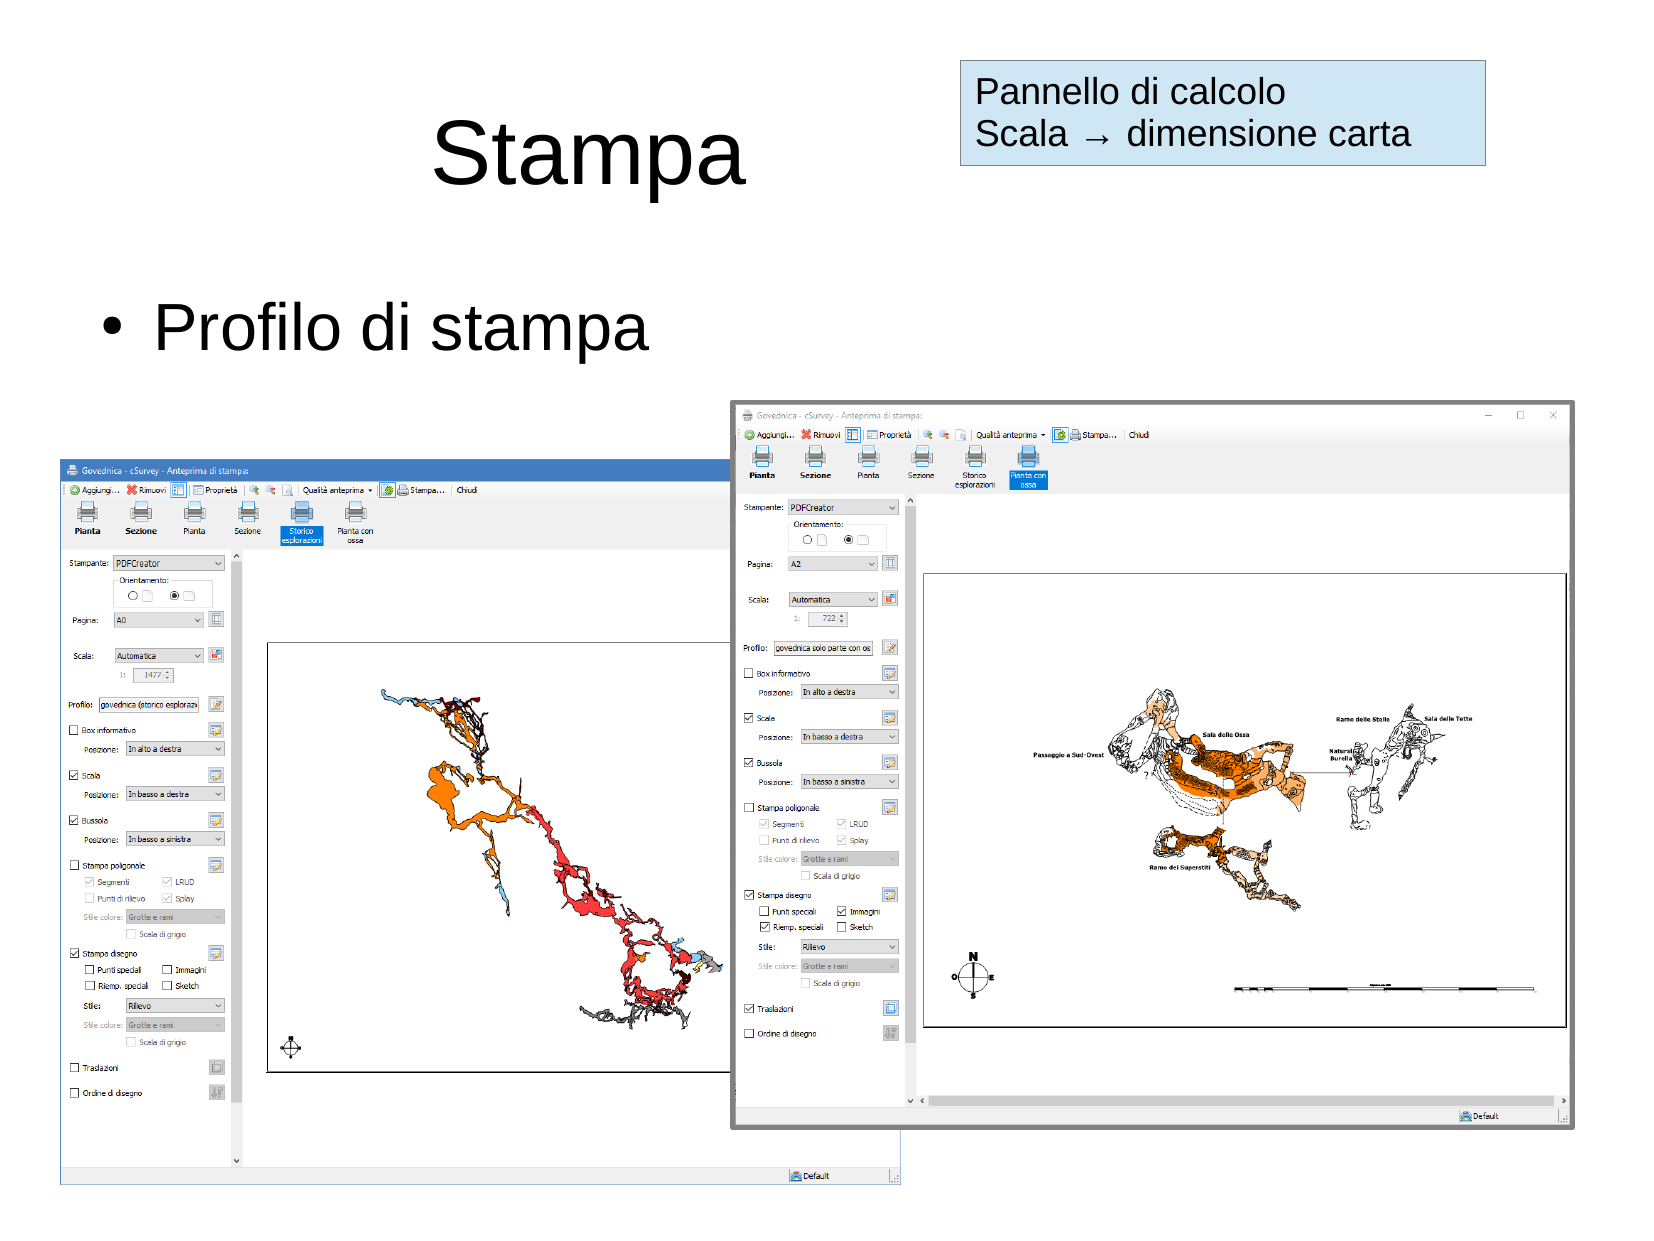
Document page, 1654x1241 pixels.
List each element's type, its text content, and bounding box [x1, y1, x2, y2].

title Stampa [82, 49, 1096, 257]
picture [60, 459, 901, 1186]
text_box Pannello di calcolo Scala → dimensione carta [960, 60, 1486, 166]
picture [735, 404, 1570, 1126]
list Profilo di stampa [82, 290, 1571, 459]
